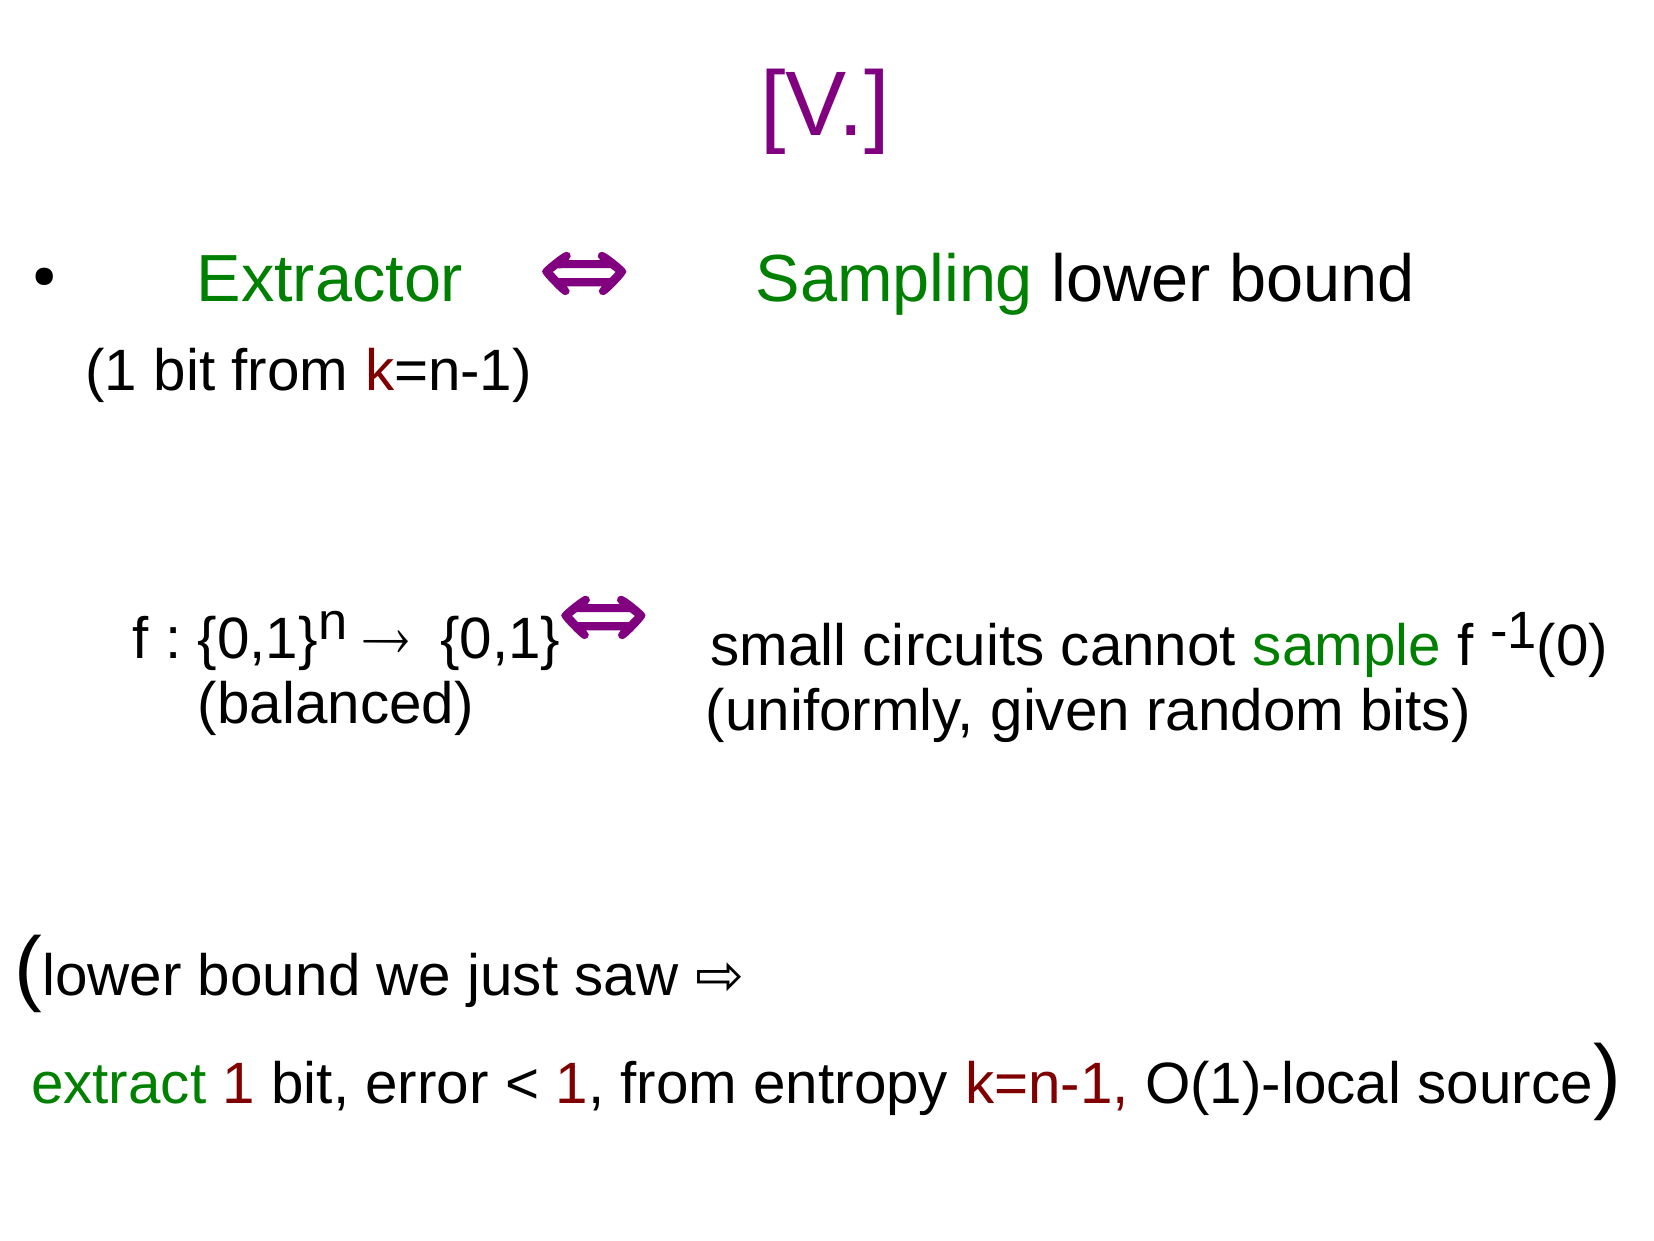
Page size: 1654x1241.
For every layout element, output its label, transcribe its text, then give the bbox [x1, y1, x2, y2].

list Extractor  Sampling lower bound (1 bit from k=n-1)  (lower bound we just saw ⇨ extract 1 bit, error < 1, from entropy k=n-1, O(1)-local source) [0, 225, 1654, 1241]
text_box f : {0,1}n  {0,1} (balanced) [0, 584, 788, 744]
title [V.] [0, 0, 1651, 207]
text_box small circuits cannot sample f -1(0) (uniformly, given random bits) [675, 593, 1632, 751]
